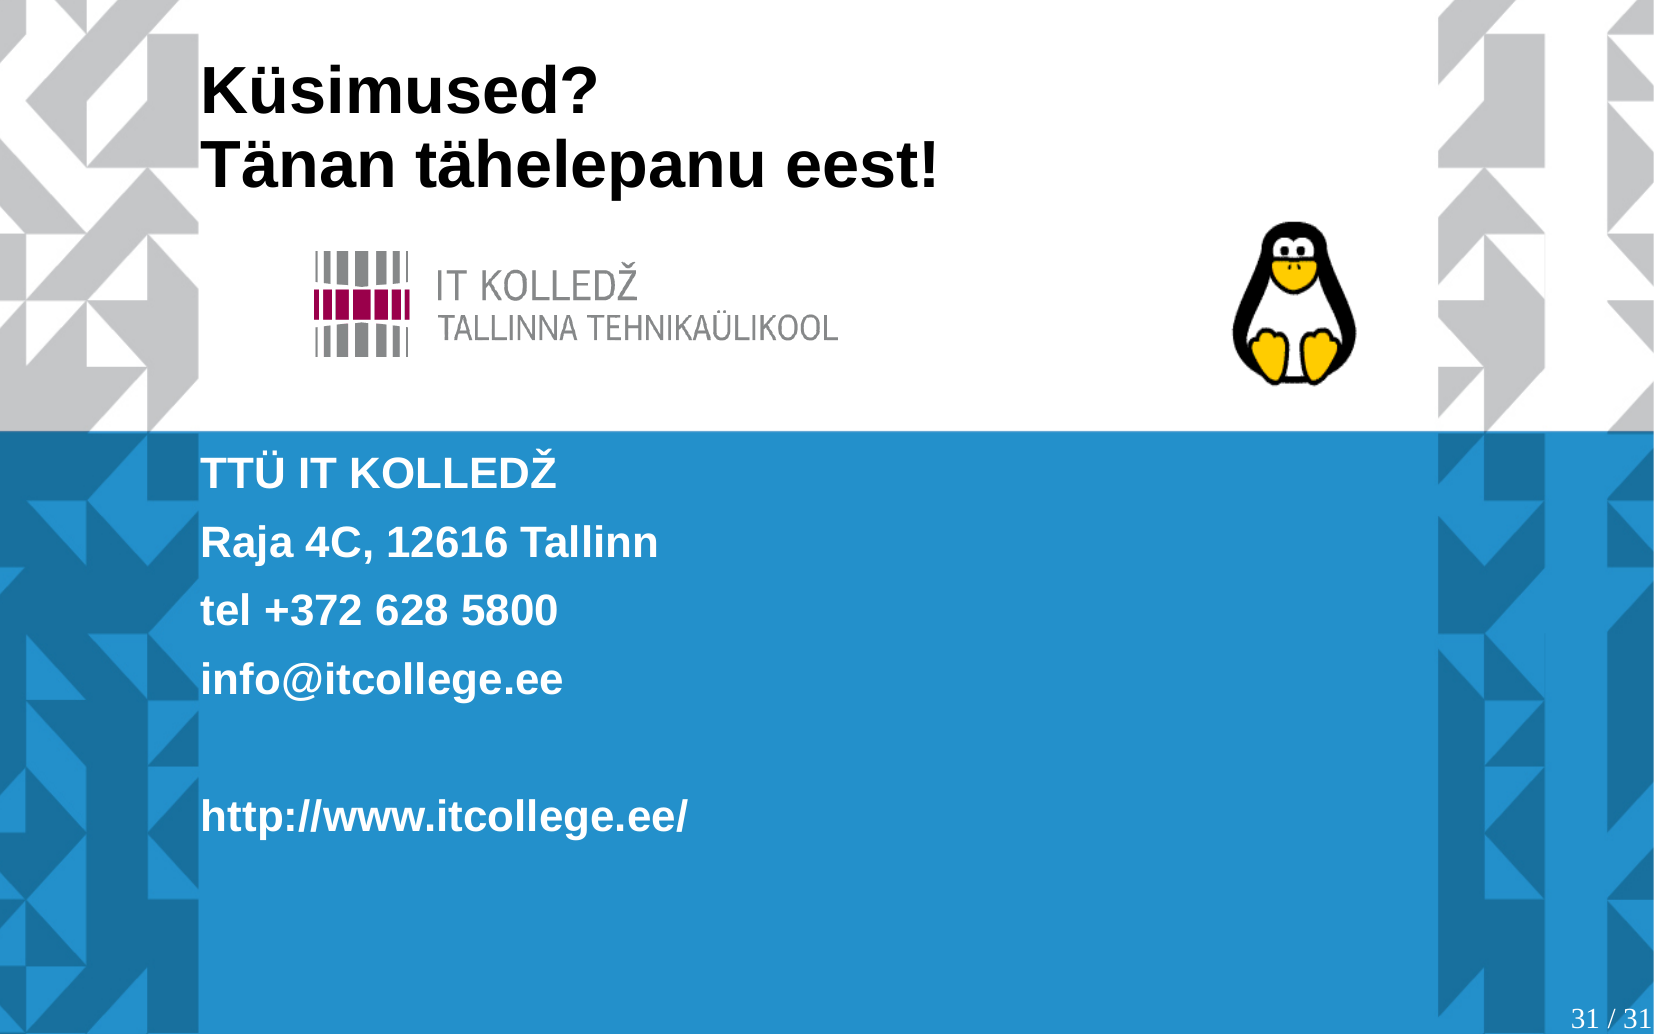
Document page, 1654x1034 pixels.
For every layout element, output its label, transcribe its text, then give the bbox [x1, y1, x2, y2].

title Küsimused? Tänan tähelepanu eest! [200, 41, 1170, 214]
picture [0, 0, 1654, 1034]
list TTÜ IT KOLLEDŽ Raja 4C, 12616 Tallinn tel +372 628 5800 info@itcollege.ee http://www.itcollege.ee/ [200, 448, 1430, 842]
